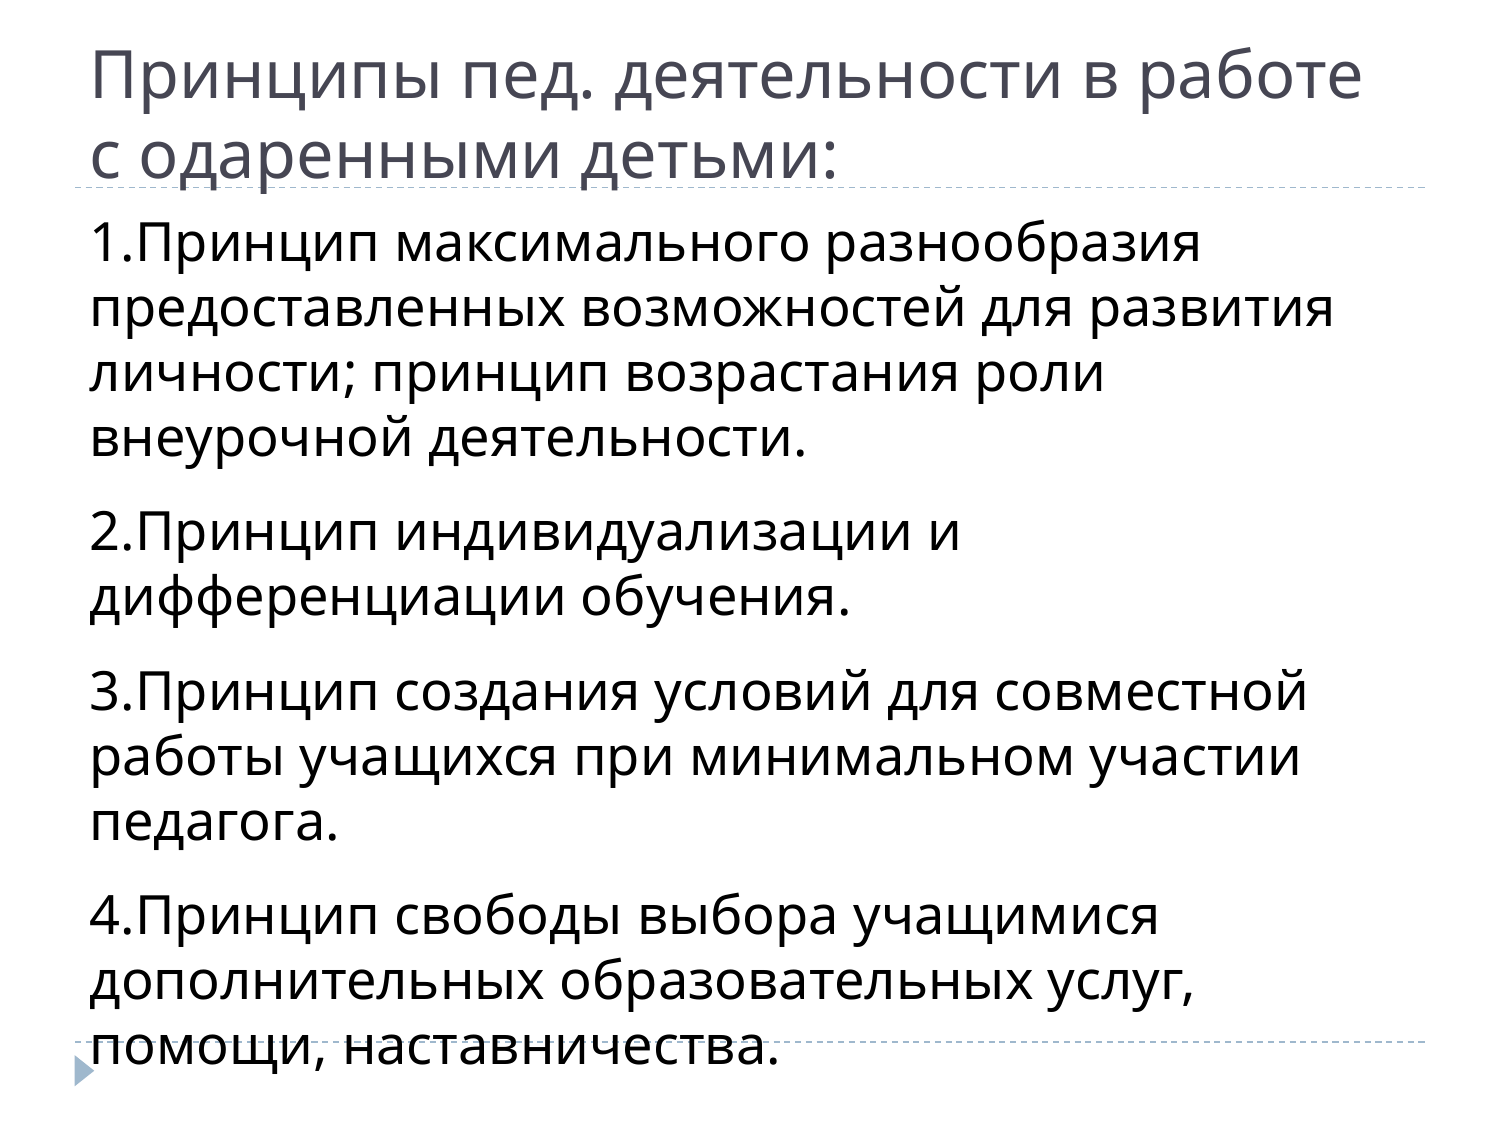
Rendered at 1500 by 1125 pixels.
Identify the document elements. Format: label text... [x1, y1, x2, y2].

list 1.Принцип максимального разнообразия предоставленных возможностей для развития личности; принцип возрастания роли внеурочной деятельности. 2.Принцип индивидуализации и дифференциации обучения. 3.Принцип создания условий для совместной работы учащихся при минимальном участии педагога. 4.Принцип свободы выбора учащимися дополнительных образовательных услуг, помощи, наставничества. [75, 200, 1425, 1010]
title Принципы пед. деятельности в работе с одаренными детьми: [75, 24, 1425, 188]
